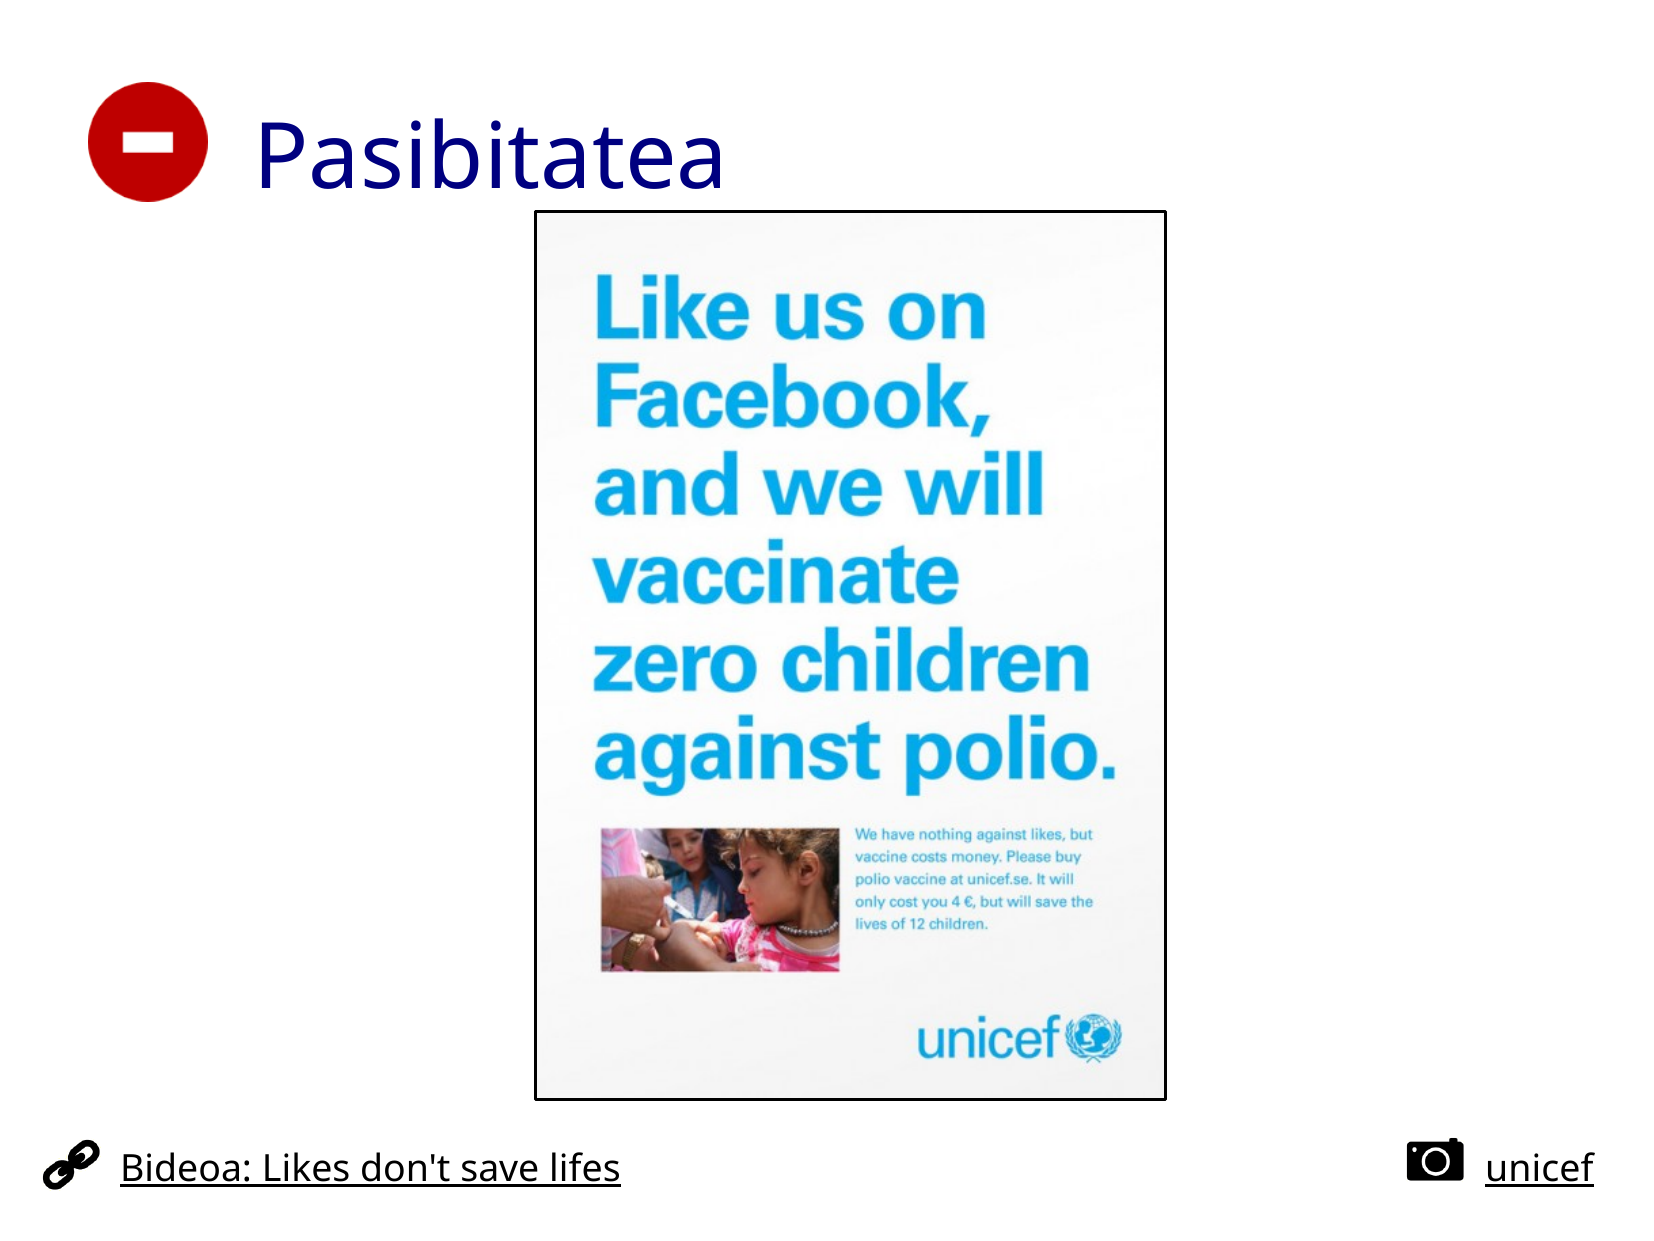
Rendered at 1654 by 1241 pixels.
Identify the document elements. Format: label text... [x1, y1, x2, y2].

text_box Bideoa: Likes don't save lifes [105, 1134, 618, 1192]
picture [41, 1138, 101, 1191]
text_box unicef [1470, 1133, 1606, 1191]
picture [1405, 1136, 1465, 1182]
picture [88, 82, 208, 202]
picture [537, 212, 1164, 1099]
text_box Pasibitatea [238, 83, 834, 207]
